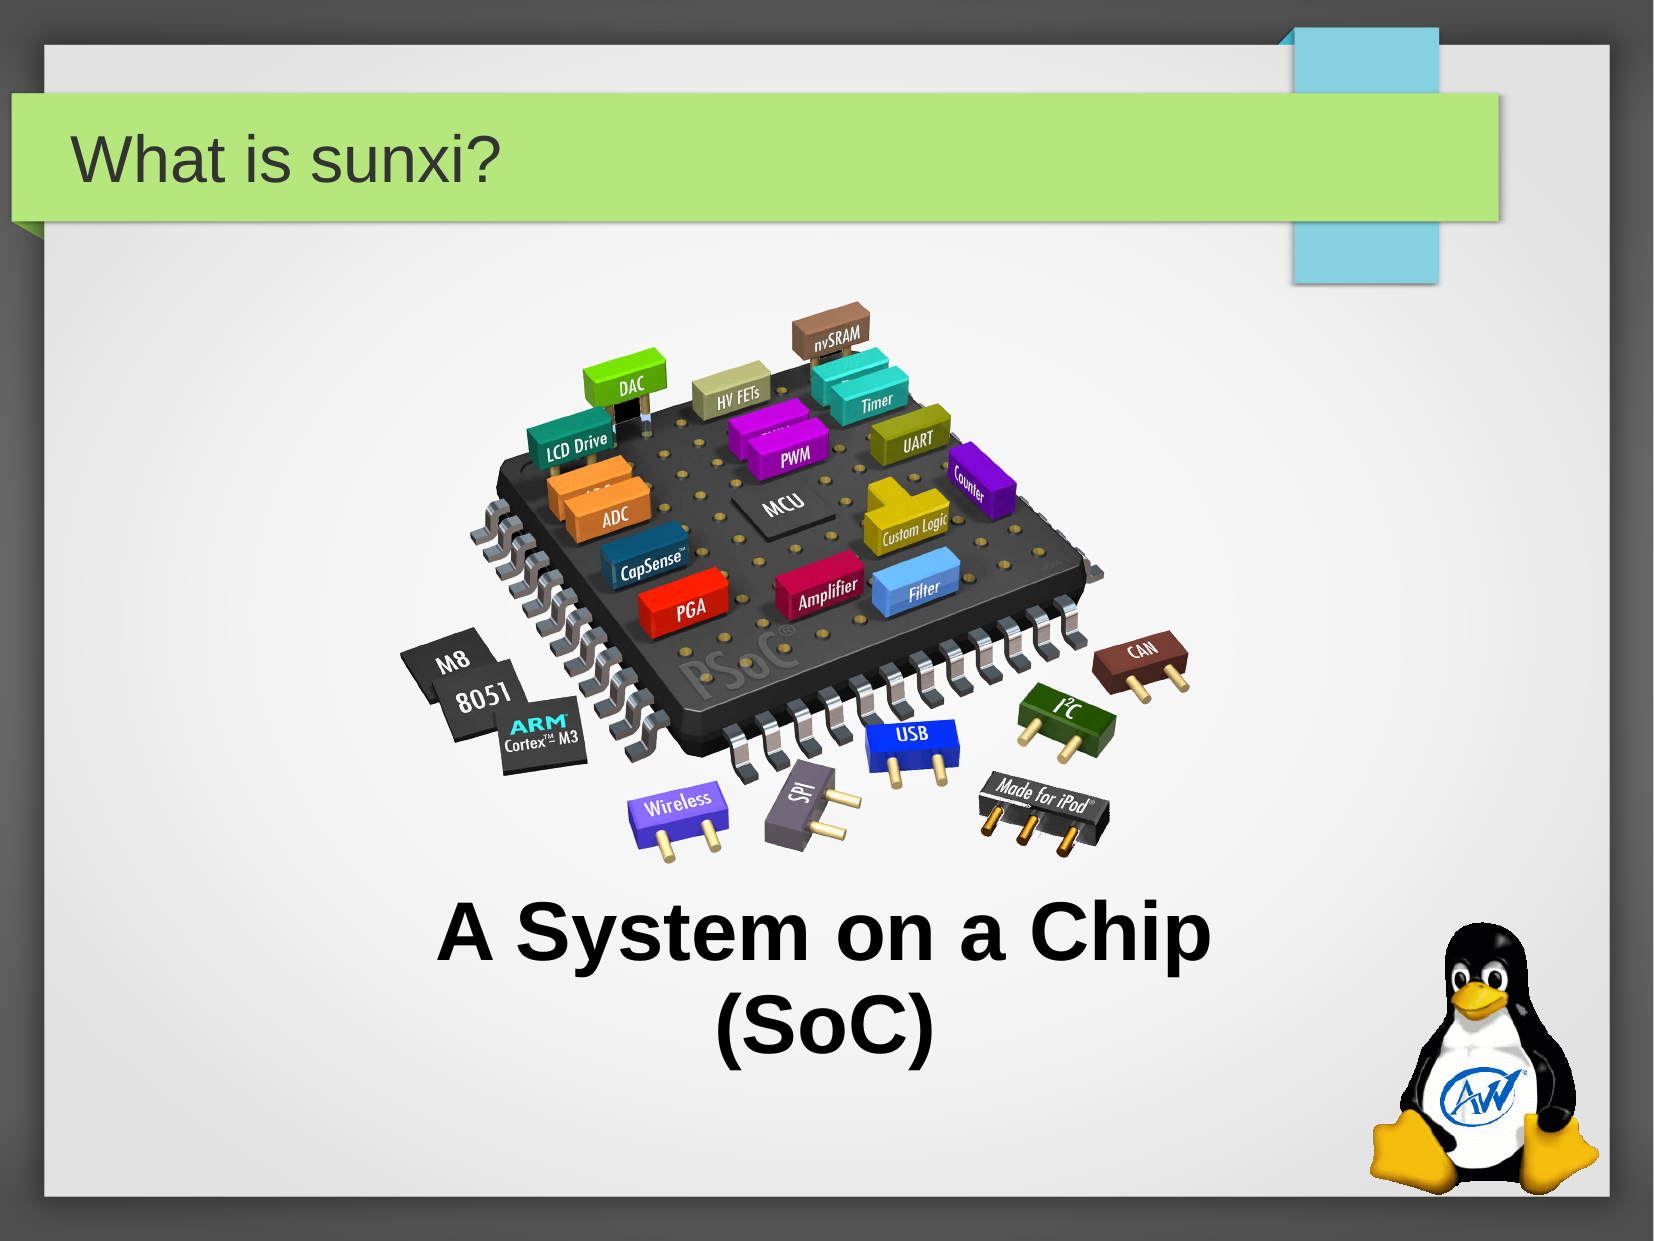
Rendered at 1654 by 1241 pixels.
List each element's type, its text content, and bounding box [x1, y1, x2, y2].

text_box A System on a Chip (SoC) [390, 885, 1261, 1111]
picture [0, 0, 1654, 1241]
title What is sunxi? [70, 106, 1229, 213]
